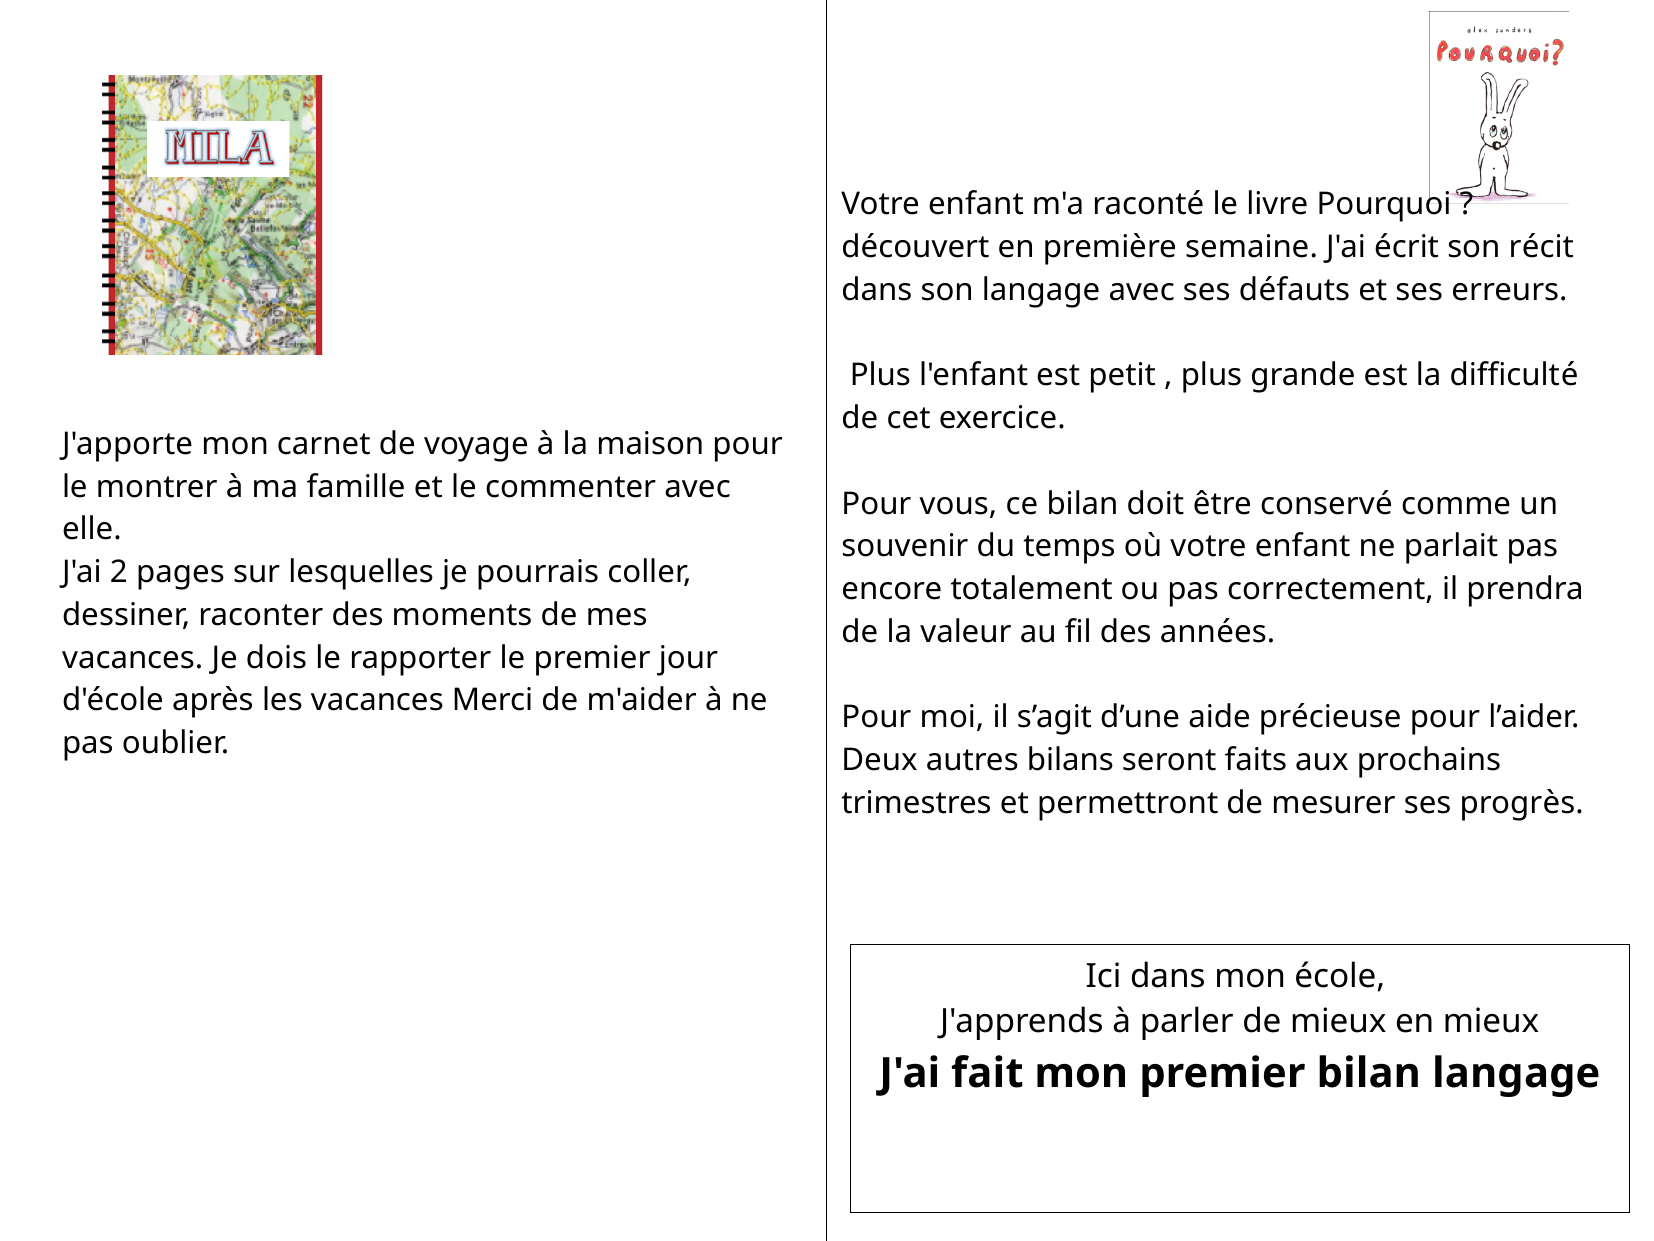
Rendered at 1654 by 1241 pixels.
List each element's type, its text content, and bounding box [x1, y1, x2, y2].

picture [70, 75, 355, 355]
text_box Votre enfant m'a raconté le livre Pourquoi ?découvert en première semaine. J'ai écrit son récit dans son langage avec ses défauts et ses erreurs. Plus l'enfant est petit , plus grande est la difficulté de cet exercice. Pour vous, ce bilan doit être conservé comme un souvenir du temps où votre enfant ne parlait pas encore totalement ou pas correctement, il prendra de la valeur au fil des années. Pour moi, il s’agit d’une aide précieuse pour l’aider. Deux autres bilans seront faits aux prochains trimestres et permettront de mesurer ses progrès. [826, 131, 1630, 886]
text_box J'apporte mon carnet de voyage à la maison pour le montrer à ma famille et le commenter avec elle. J'ai 2 pages sur lesquelles je pourrais coller, dessiner, raconter des moments de mes vacances. Je dois le rapporter le premier jour d'école après les vacances Merci de m'aider à ne pas oublier. [47, 413, 804, 1141]
text_box Ici dans mon école, J'apprends à parler de mieux en mieux J'ai fait mon premier bilan langage [850, 944, 1630, 1213]
picture [1429, 11, 1569, 131]
